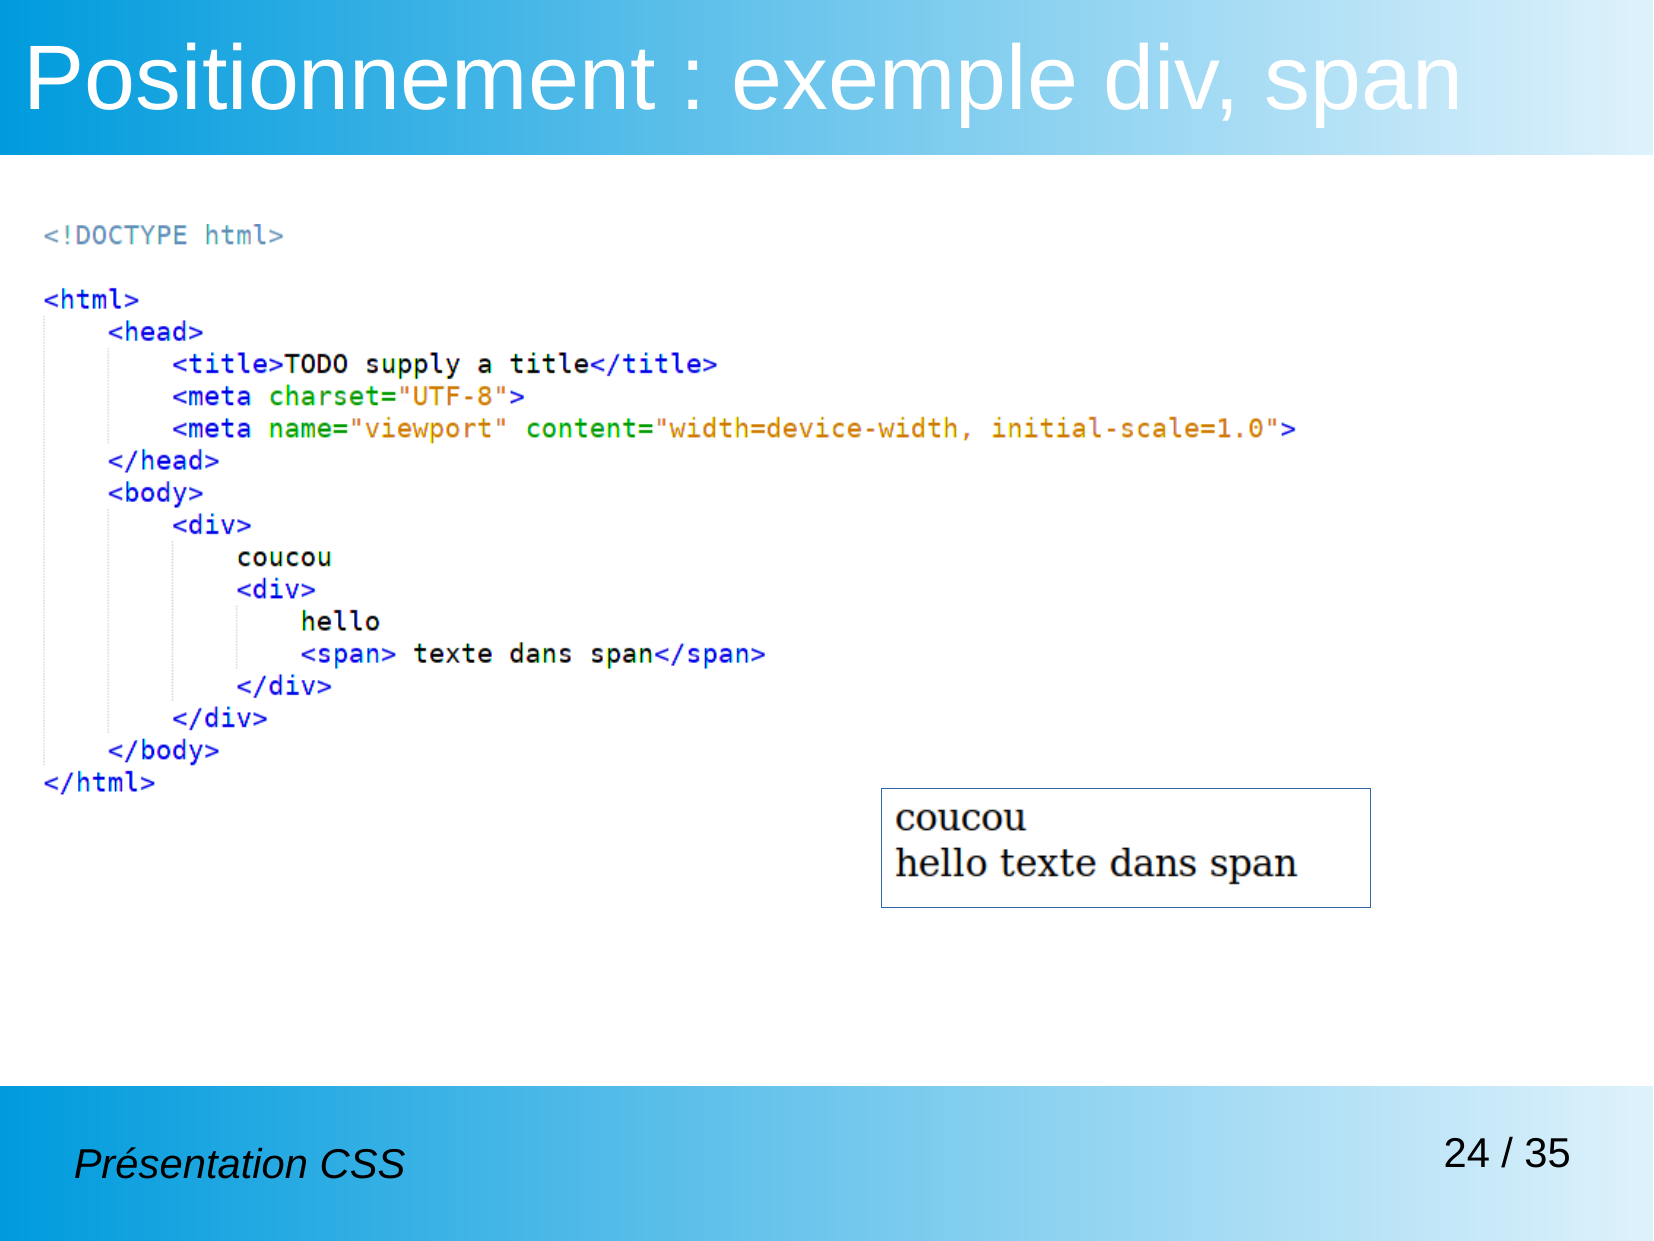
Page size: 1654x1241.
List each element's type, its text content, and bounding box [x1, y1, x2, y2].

picture [42, 224, 1371, 908]
title Positionnement : exemple div, span [23, 25, 1512, 130]
